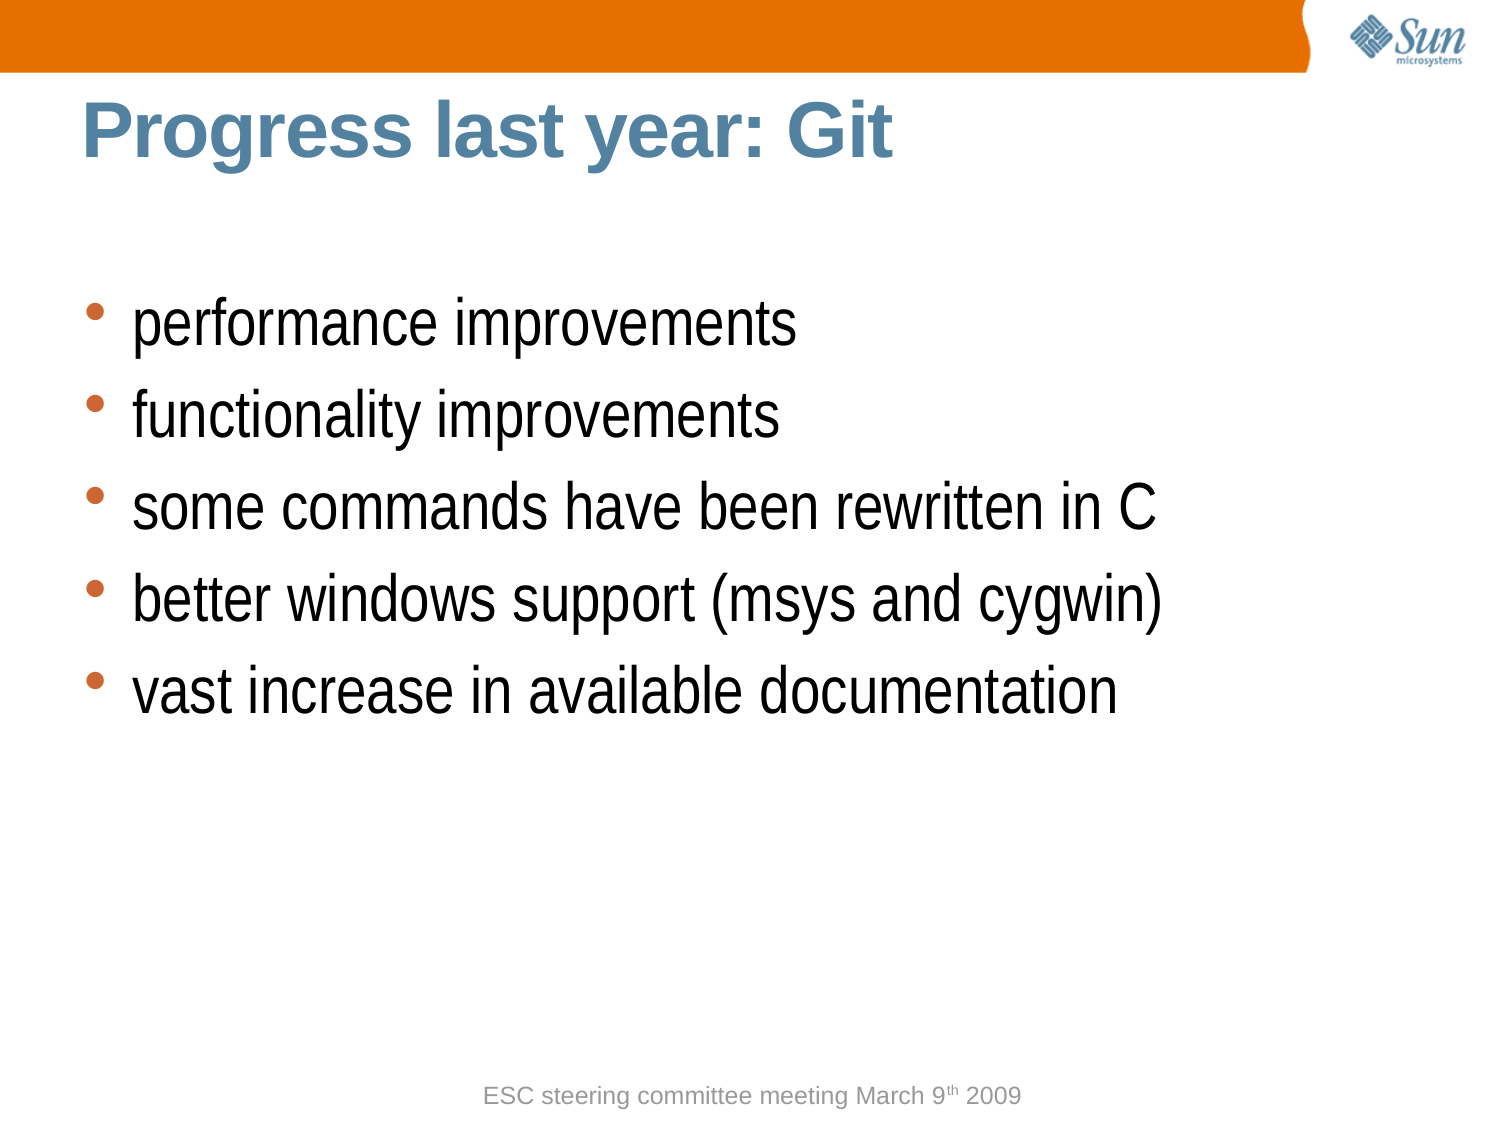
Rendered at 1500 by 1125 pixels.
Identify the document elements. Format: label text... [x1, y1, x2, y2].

title Progress last year: Git [81, 93, 1336, 198]
picture [0, 0, 1500, 75]
list performance improvements functionality improvements some commands have been rewritten in C better windows support (msys and cygwin) vast increase in available documentation [64, 292, 1402, 987]
